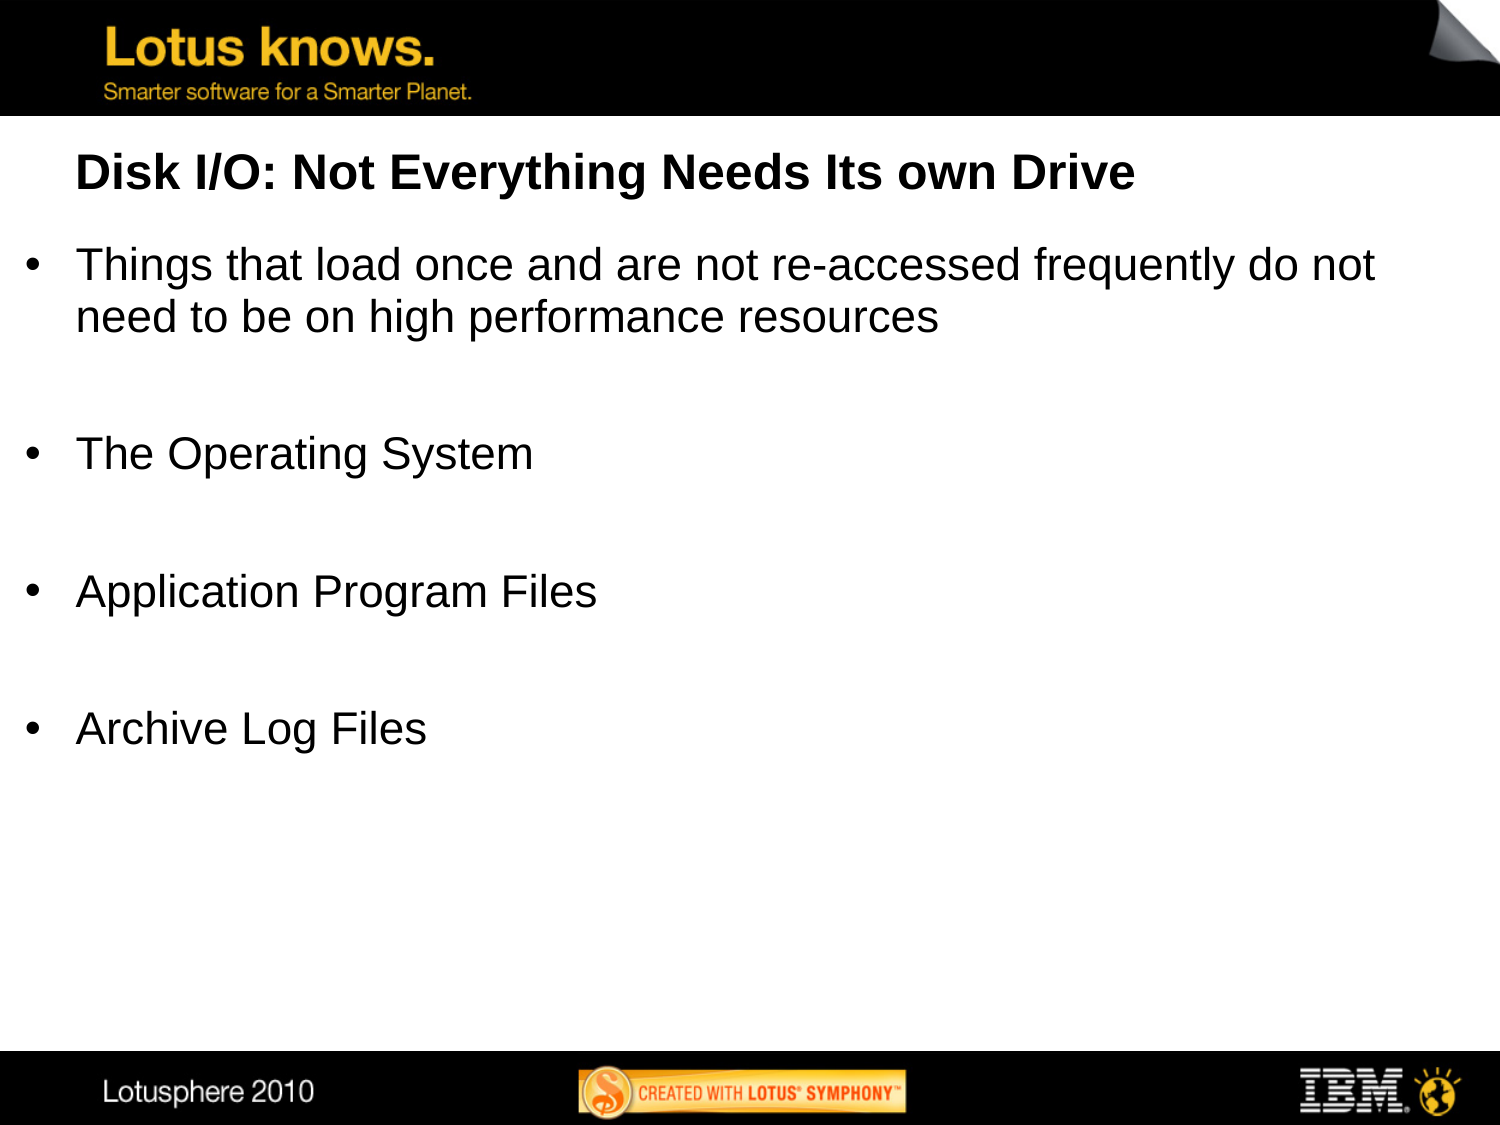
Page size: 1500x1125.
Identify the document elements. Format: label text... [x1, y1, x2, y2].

picture [0, 1053, 1500, 1125]
list Things that load once and are not re-accessed frequently do not need to be on high performance resources The Operating System Application Program Files Archive Log Files [24, 237, 1476, 1026]
picture [0, 0, 1500, 114]
title Disk I/O: Not Everything Needs Its own Drive [74, 137, 1475, 200]
